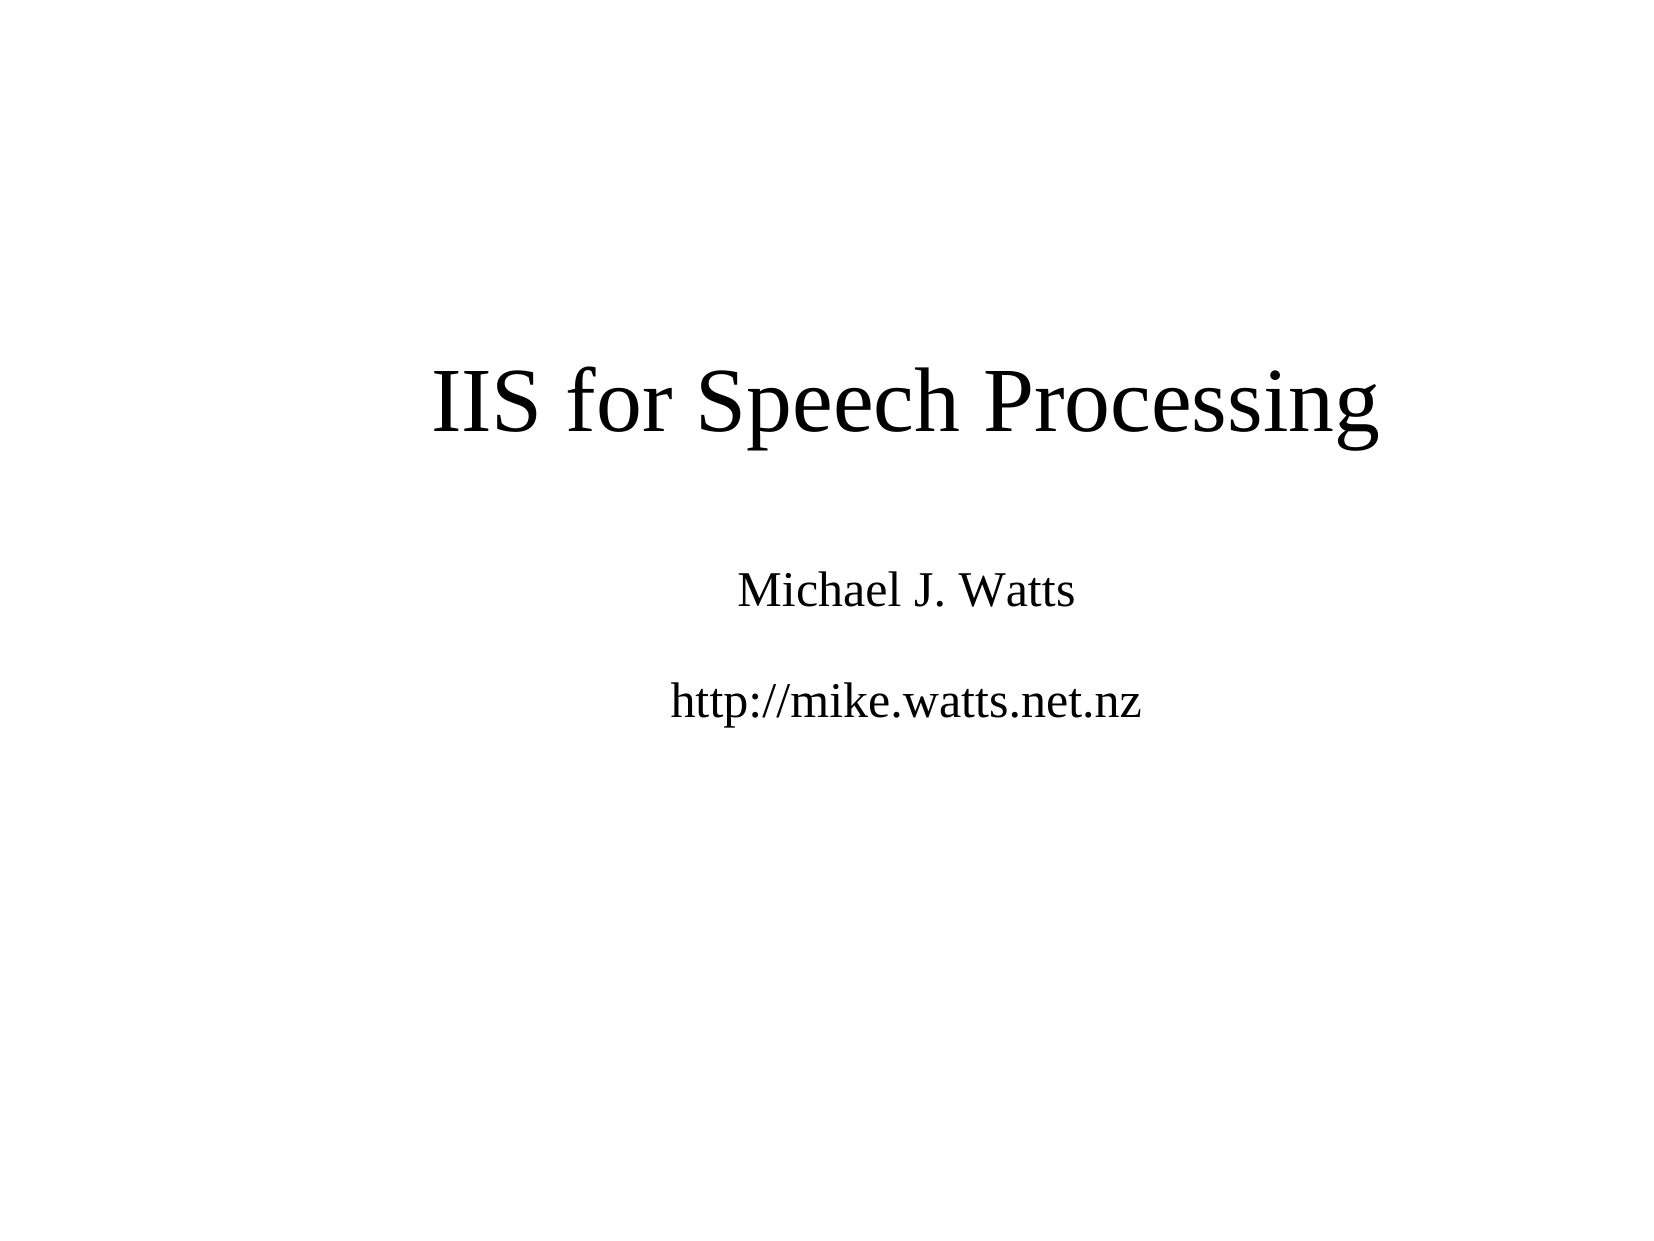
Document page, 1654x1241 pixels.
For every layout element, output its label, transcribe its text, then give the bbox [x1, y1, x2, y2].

text_box IIS for Speech Processing Michael J. Watts http://mike.watts.net.nz [380, 349, 1433, 962]
